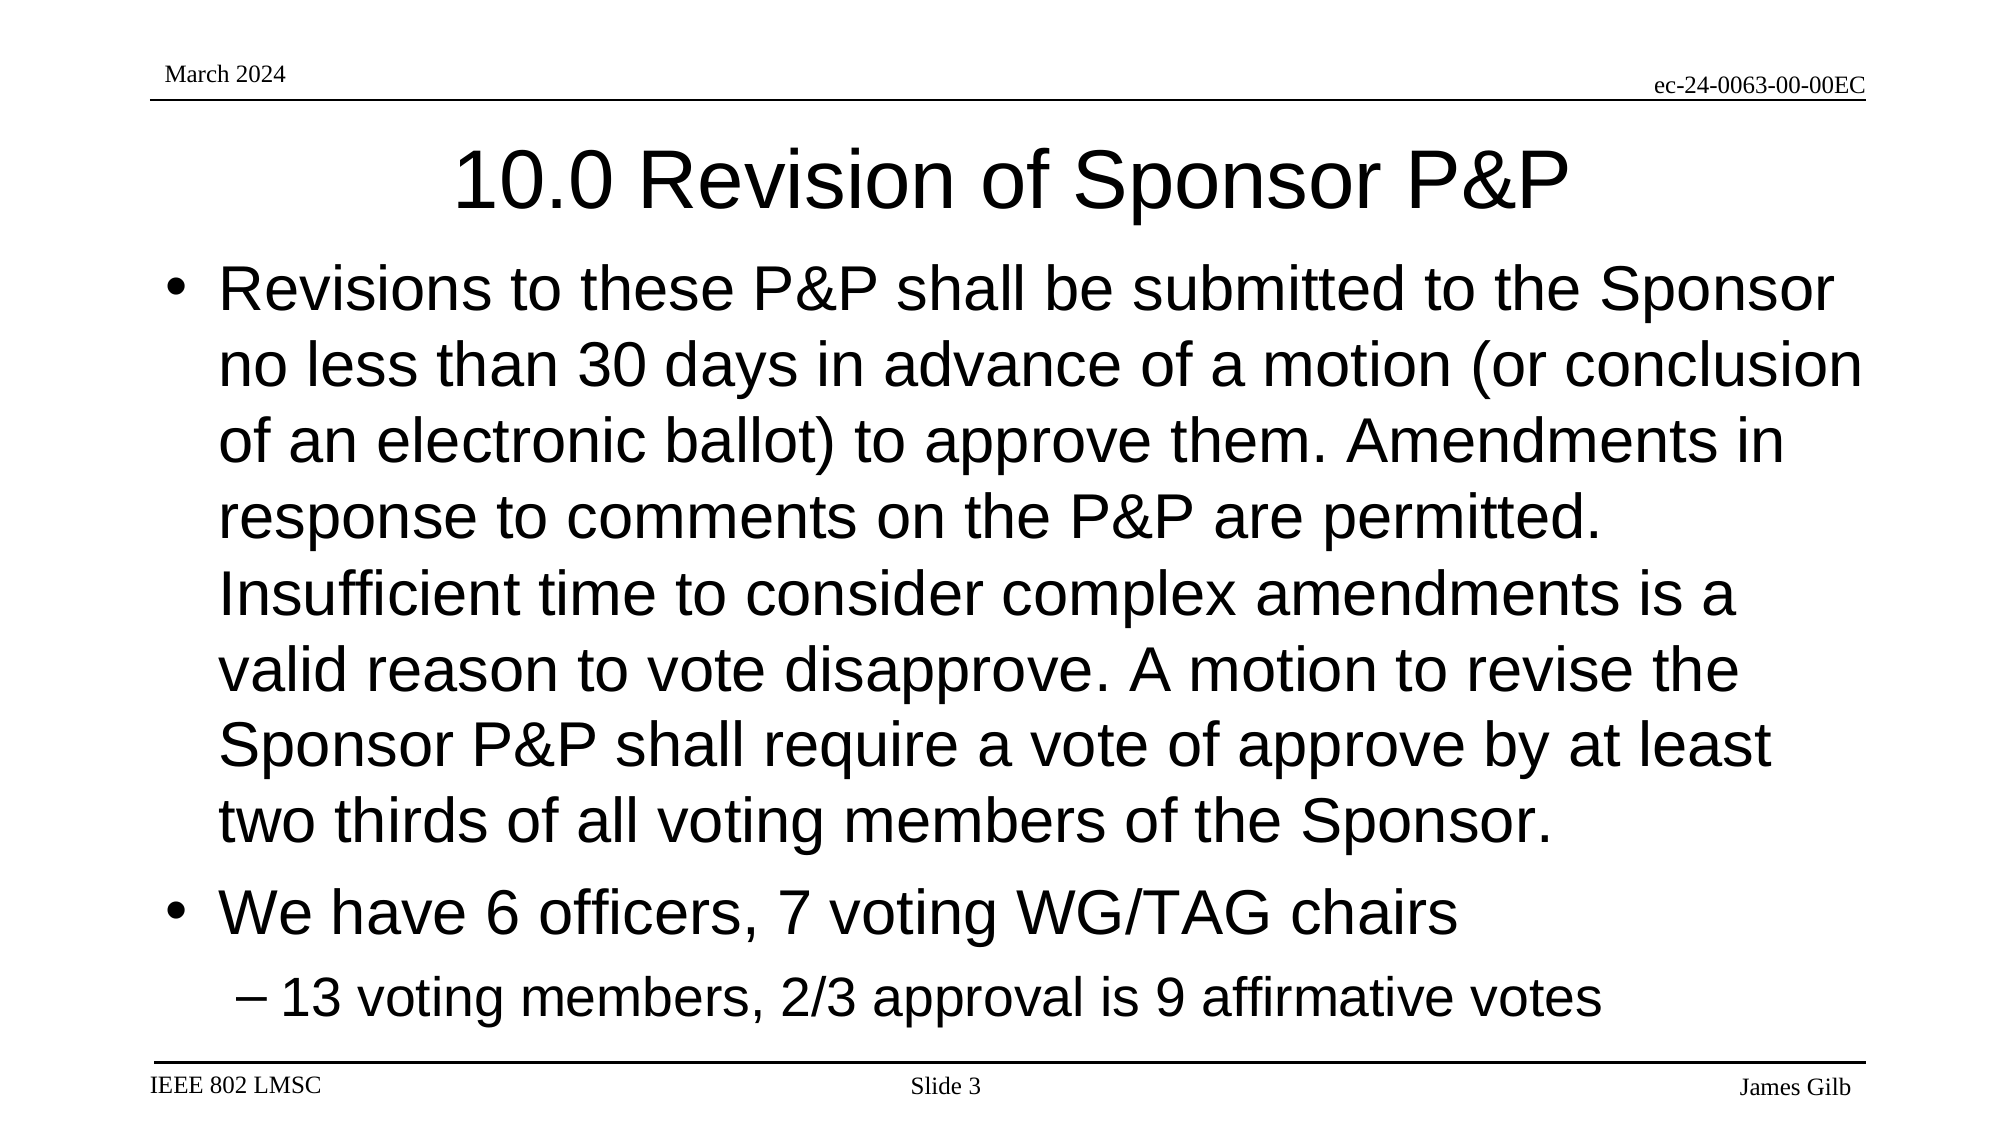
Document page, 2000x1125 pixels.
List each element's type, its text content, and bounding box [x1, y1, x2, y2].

title 10.0 Revision of Sponsor P&P [149, 112, 1900, 238]
list Revisions to these P&P shall be submitted to the Sponsor no less than 30 days in advance of a motion (or conclusion of an electronic ballot) to approve them. Amendments in response to comments on the P&P are permitted. Insufficient time to consider complex amendments is a valid reason to vote disapprove. A motion to revise the Sponsor P&P shall require a vote of approve by at least two thirds of all voting members of the Sponsor. We have 6 officers, 7 voting WG/TAG chairs 13 voting members, 2/3 approval is 9 affirmative votes [149, 239, 1900, 1051]
